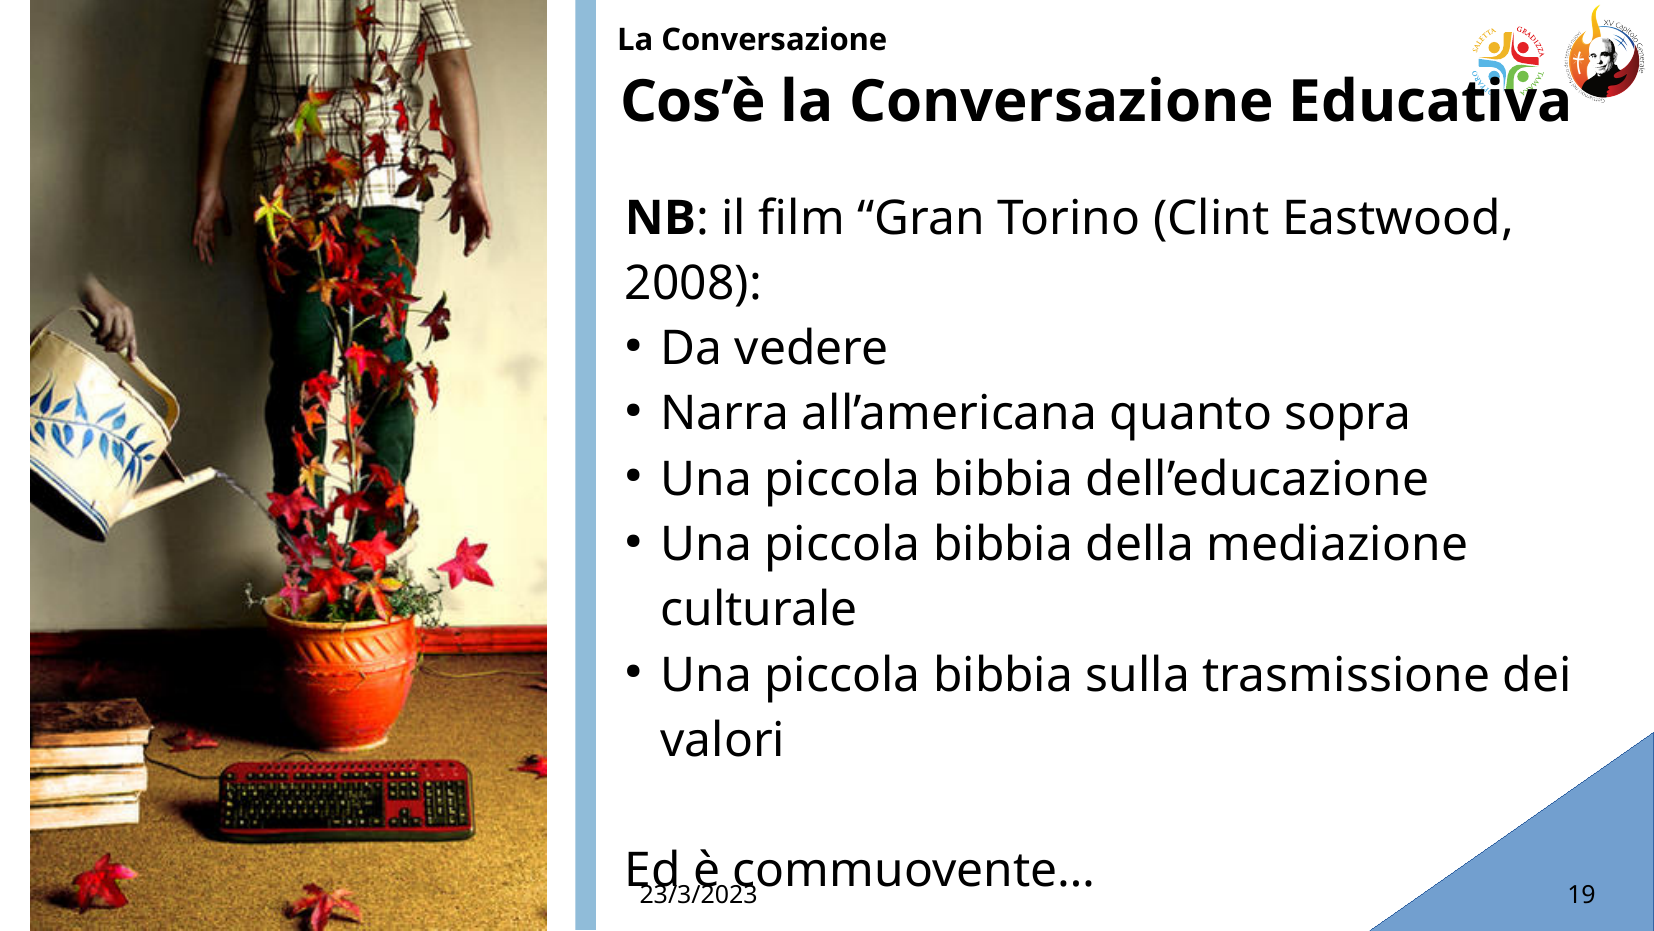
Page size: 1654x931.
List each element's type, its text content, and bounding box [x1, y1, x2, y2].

title Cos’è la Conversazione Educativa [620, 70, 1617, 142]
subtitle NB: il film “Gran Torino (Clint Eastwood, 2008): Da vedere Narra all’americana quanto sopra Una piccola bibbia dell’educazione Una piccola bibbia della mediazione culturale Una piccola bibbia sulla trasmissione dei valori Ed è commuovente… [624, 183, 1630, 886]
picture [30, 0, 547, 931]
picture [1563, 4, 1646, 103]
text_box La Conversazione [602, 9, 1335, 63]
